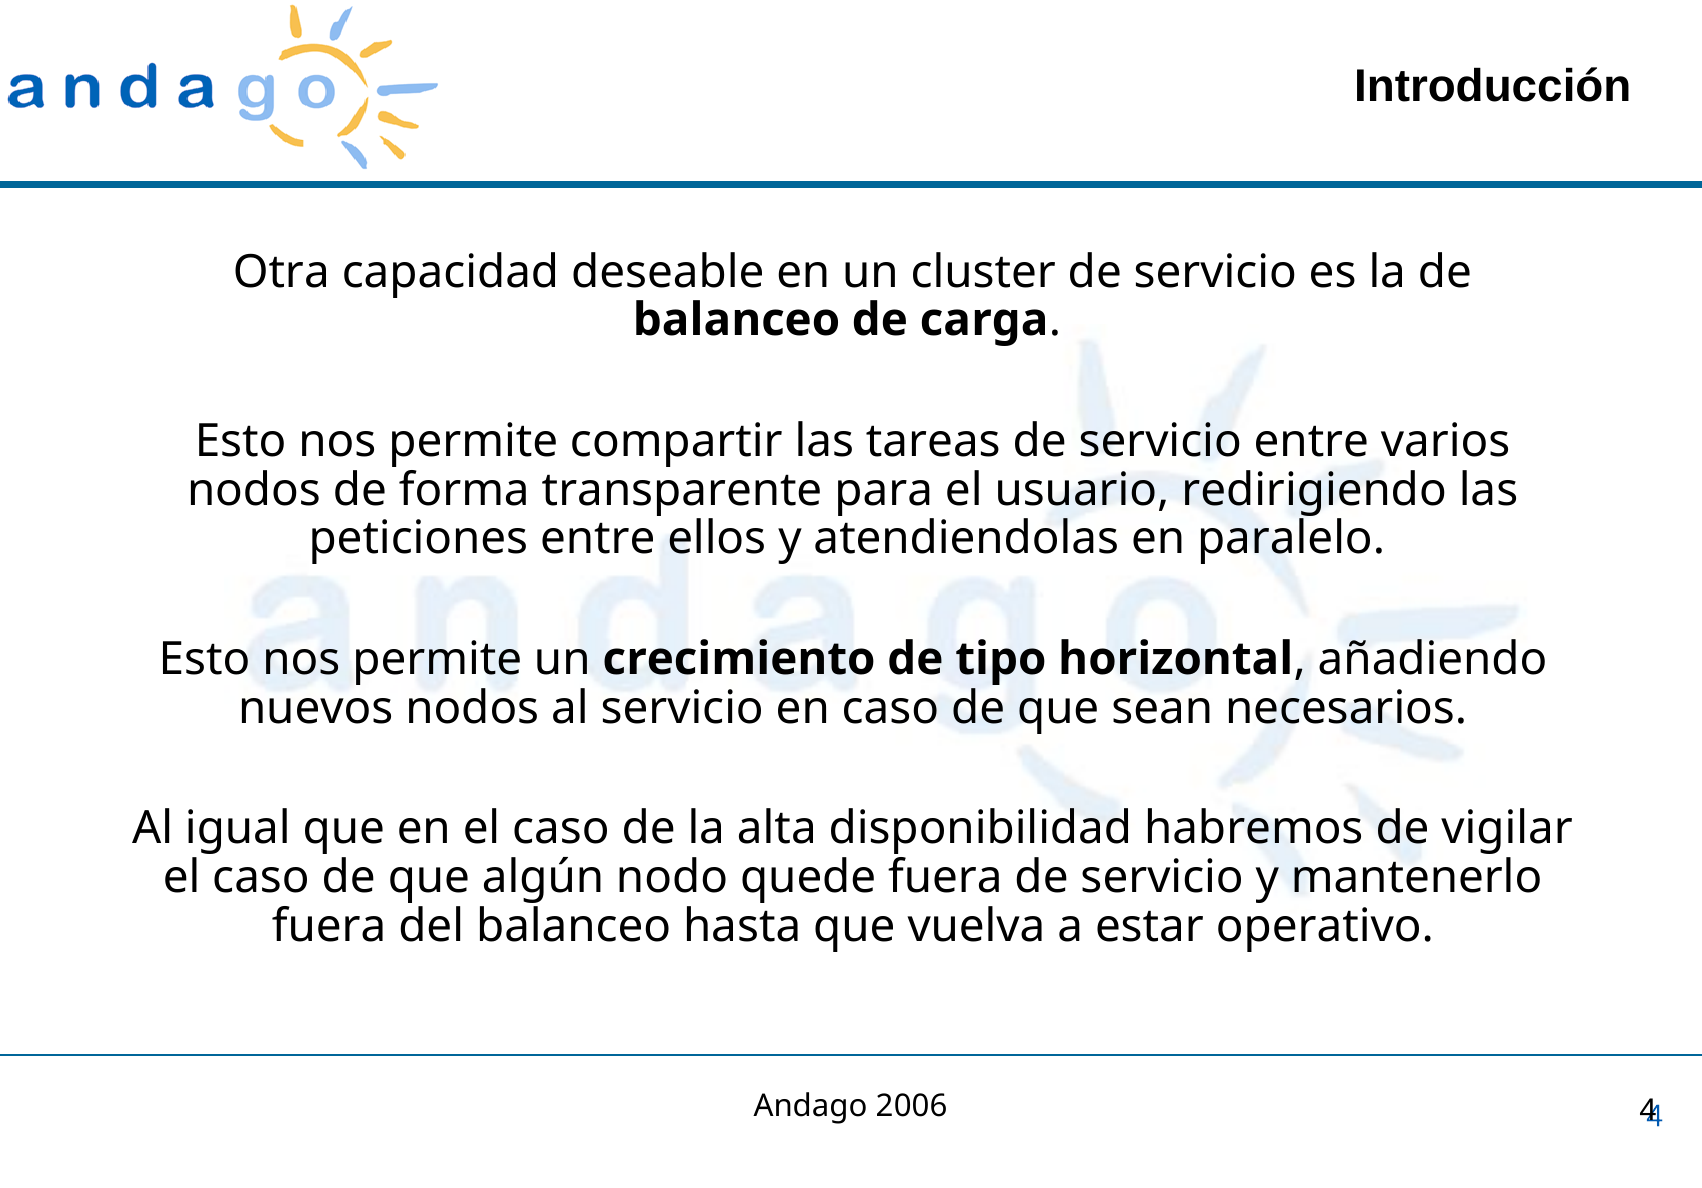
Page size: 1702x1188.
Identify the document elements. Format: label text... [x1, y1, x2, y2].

title Introducción [255, 0, 1702, 188]
picture [0, 0, 255, 175]
subtitle Otra capacidad deseable en un cluster de servicio es la de balanceo de carga. Esto nos permite compartir las tareas de servicio entre varios nodos de forma transparente para el usuario, redirigiendo las peticiones entre ellos y atendiendolas en paralelo. Esto nos permite un crecimiento de tipo horizontal, añadiendo nuevos nodos al servicio en caso de que sean necesarios. Al igual que en el caso de la alta disponibilidad habremos de vigilar el caso de que algún nodo quede fuera de servicio y mantenerlo fuera del balanceo hasta que vuelva a estar operativo. [129, 243, 1577, 956]
